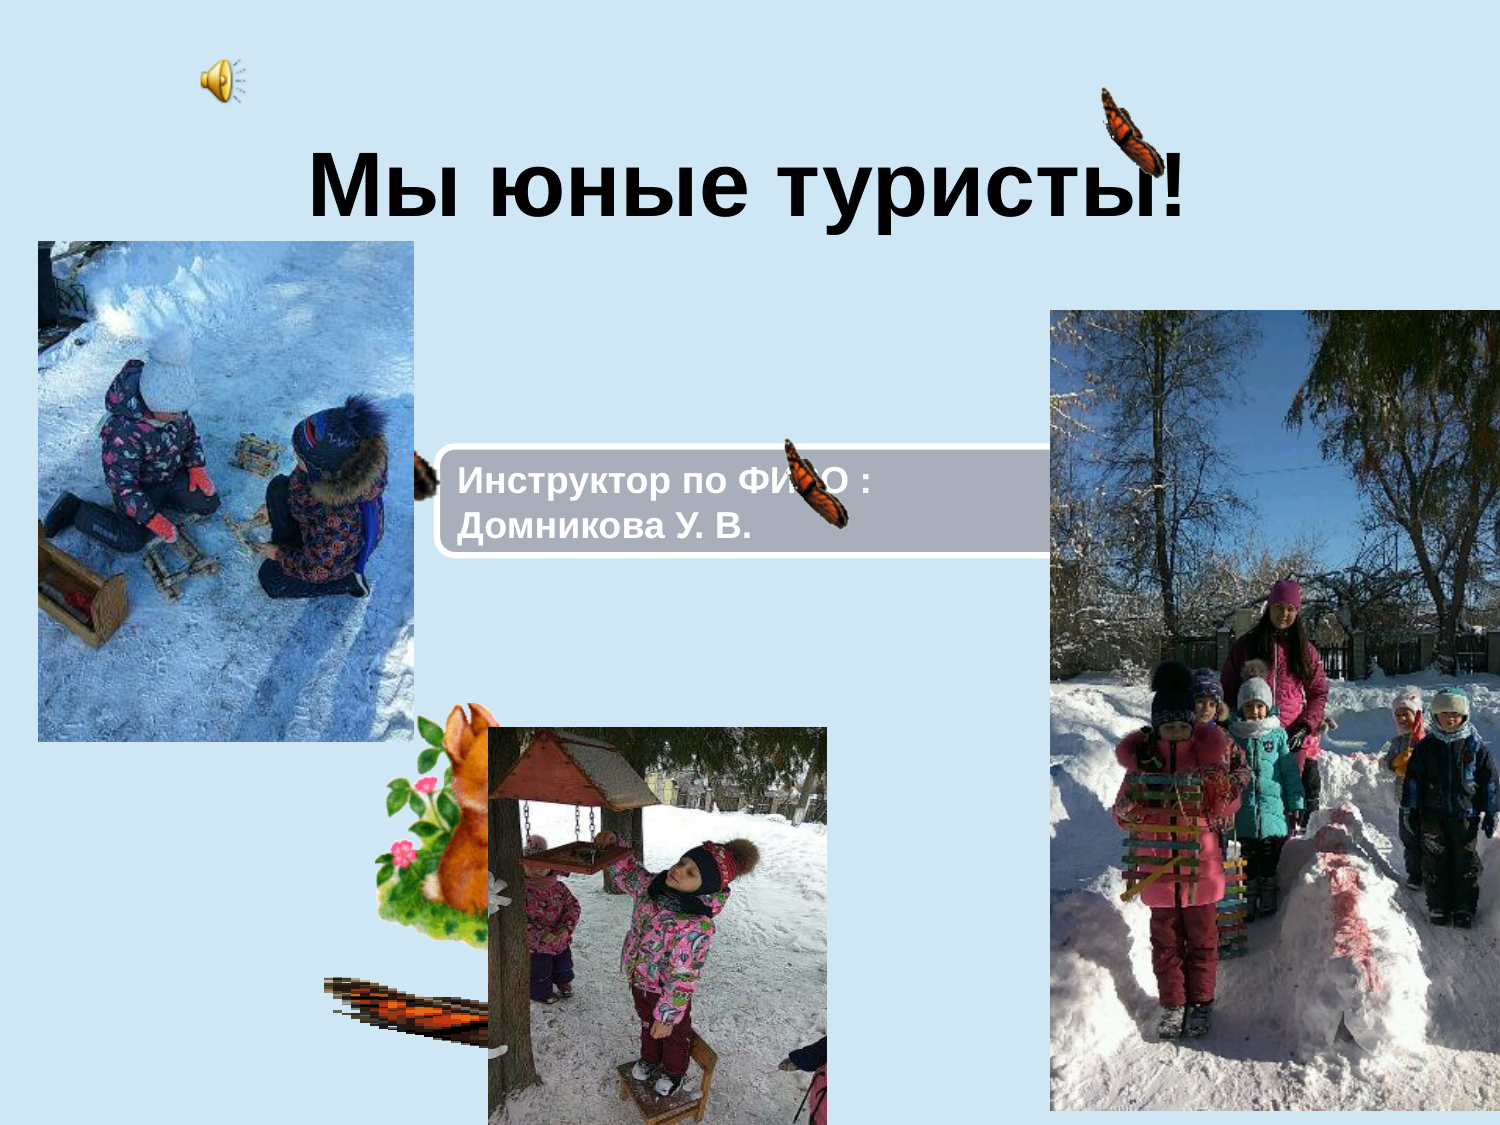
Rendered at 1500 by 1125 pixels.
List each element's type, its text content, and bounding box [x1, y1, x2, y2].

picture [38, 241, 827, 1125]
picture [199, 58, 250, 109]
picture [761, 421, 872, 547]
picture [1078, 70, 1188, 196]
text_box Инструктор по ФИЗО : Домникова У. В. [437, 446, 1050, 556]
text_box Мы юные туристы! [175, 117, 1322, 242]
picture [1050, 310, 1500, 1111]
